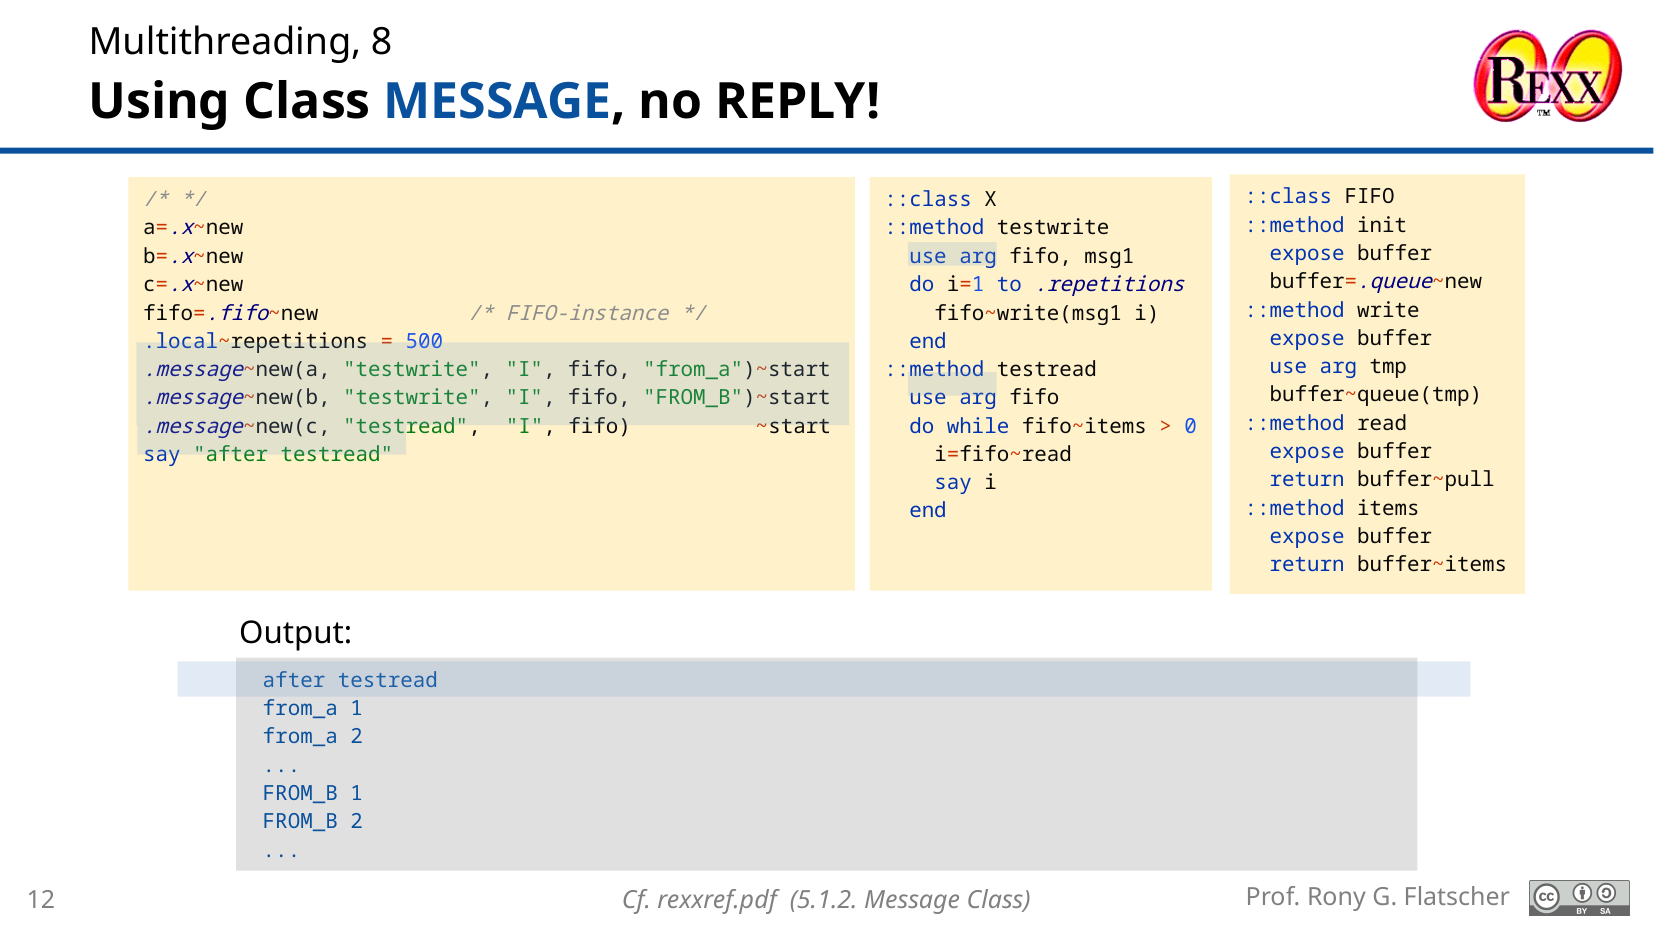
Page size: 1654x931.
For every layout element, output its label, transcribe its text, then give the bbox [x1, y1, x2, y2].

text_box after testread from_a 1 from_a 2 ... FROM_B 1 FROM_B 2 ... [236, 697, 1418, 862]
text_box ::class X ::method testwrite use arg fifo, msg1 do i=1 to .repetitions fifo~write(msg1 i) end ::method testread use arg fifo do while fifo~items > 0 i=fifo~read say i end [869, 177, 1213, 591]
text_box [136, 342, 850, 455]
text_box Cf. rexxref.pdf (5.1.2. Message Class) [0, 874, 1654, 922]
text_box /* */ a=.x~new b=.x~new c=.x~new fifo=.fifo~new /* FIFO-instance */ .local~repetitions = 500 .message~new(a, "testwrite", "I", fifo, "from_a")~start .message~new(b, "testwrite", "I", fifo, "FROM_B")~start .message~new(c, "testread", "I", fifo) ~start say "after testread" [128, 177, 855, 591]
title Multithreading, 8 Using Class MESSAGE, no REPLY! [29, 0, 1654, 148]
text_box [907, 242, 997, 266]
text_box [177, 661, 1471, 697]
text_box after testread from_a 1 from_a 2 ... FROM_B 1 FROM_B 2 ... [236, 657, 1418, 661]
text_box [907, 372, 997, 396]
text_box Output: [224, 602, 390, 658]
text_box ::class FIFO ::method init expose buffer buffer=.queue~new ::method write expose buffer use arg tmp buffer~queue(tmp) ::method read expose buffer return buffer~pull ::method items expose buffer return buffer~items [1229, 174, 1526, 594]
